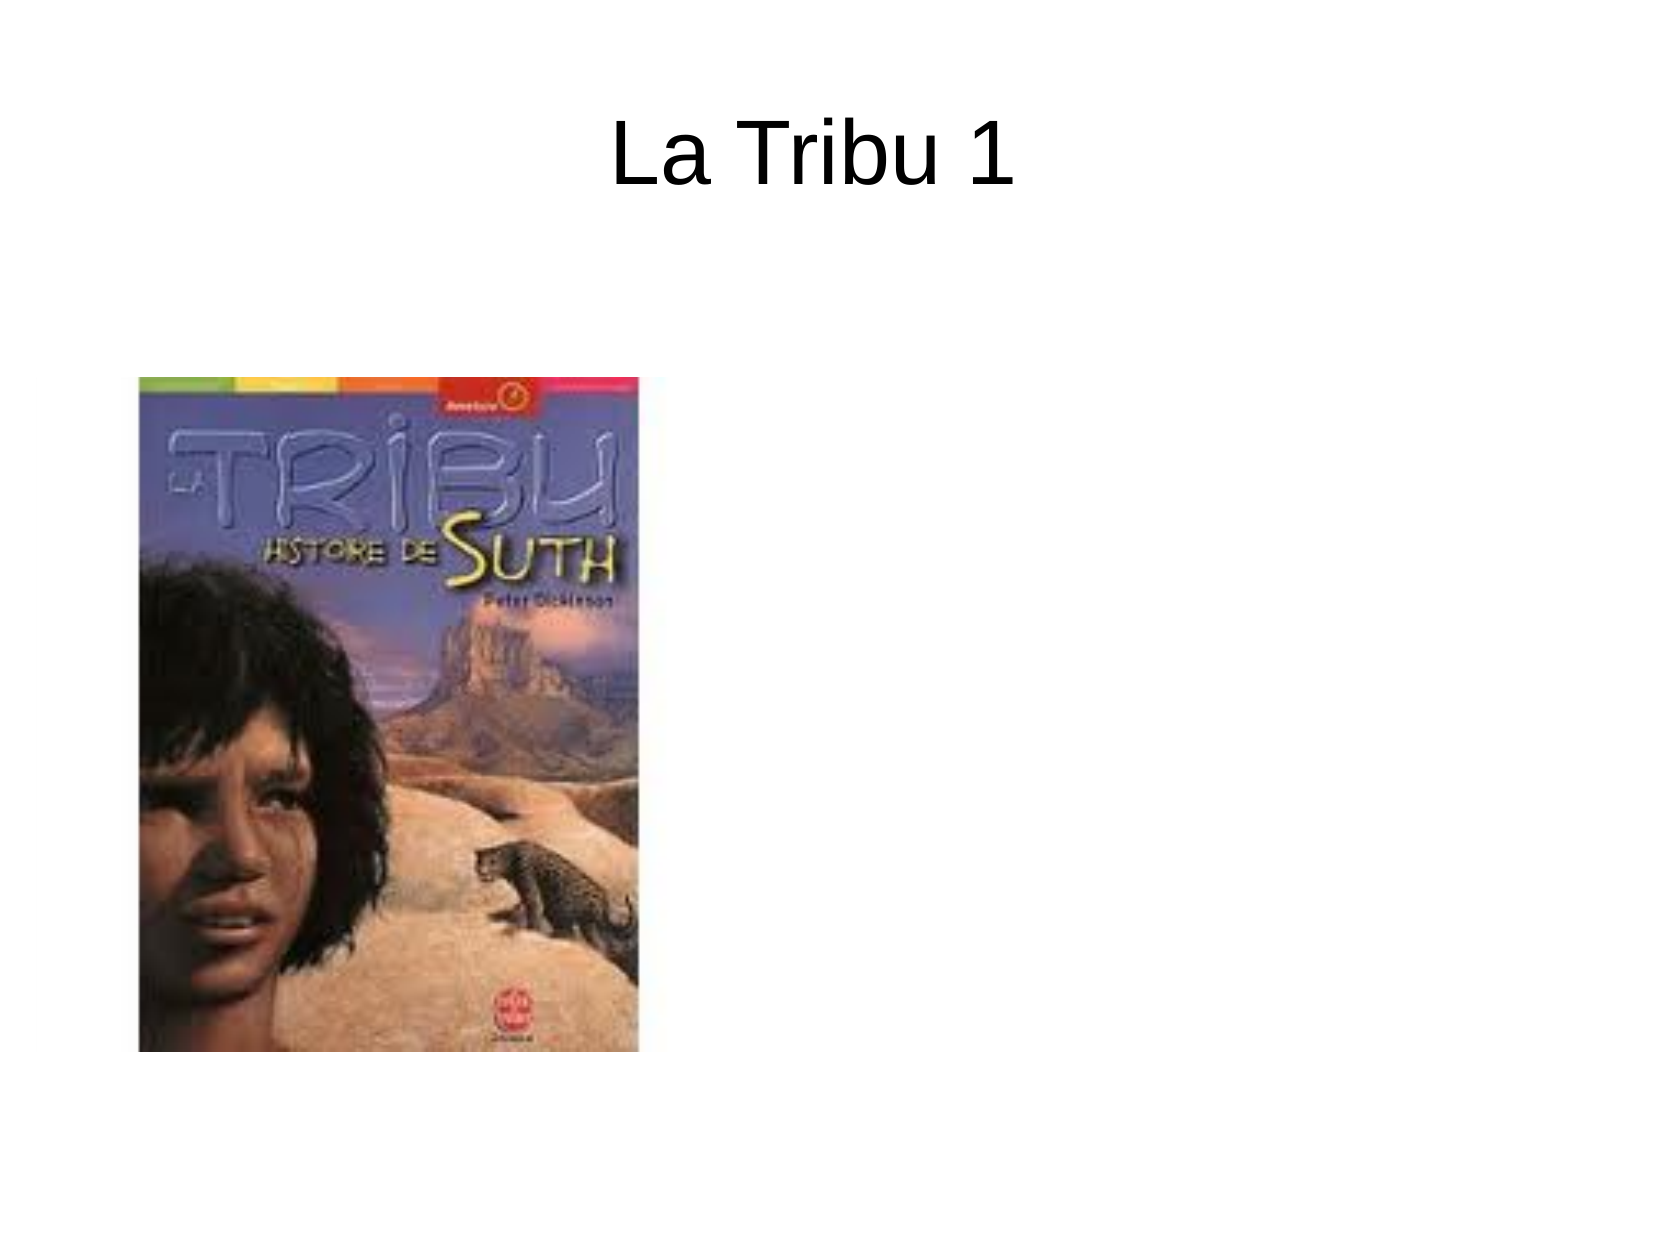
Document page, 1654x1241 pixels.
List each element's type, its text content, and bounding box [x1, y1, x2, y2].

picture [35, 377, 745, 1052]
title La Tribu 1 [82, 49, 1571, 257]
